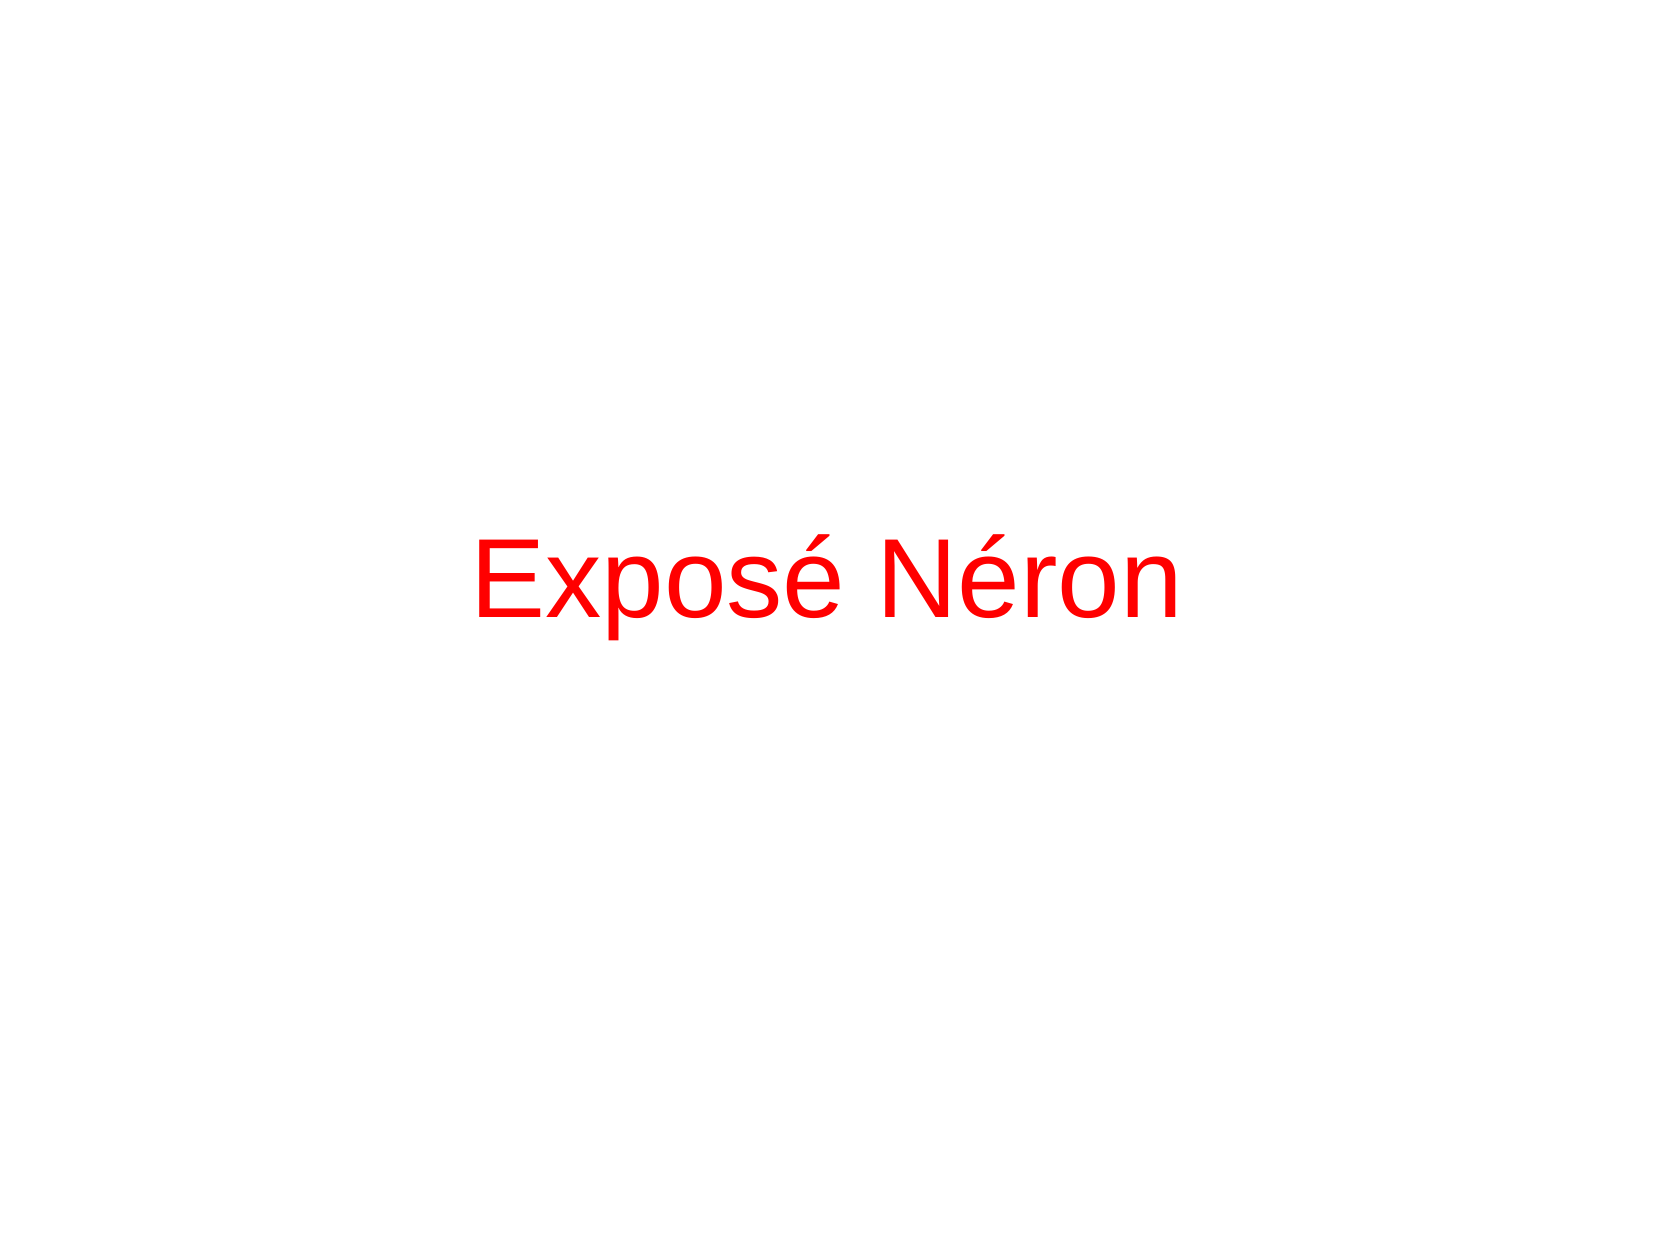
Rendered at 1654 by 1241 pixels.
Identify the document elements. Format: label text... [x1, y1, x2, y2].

subtitle Exposé Néron [82, 49, 1571, 1109]
